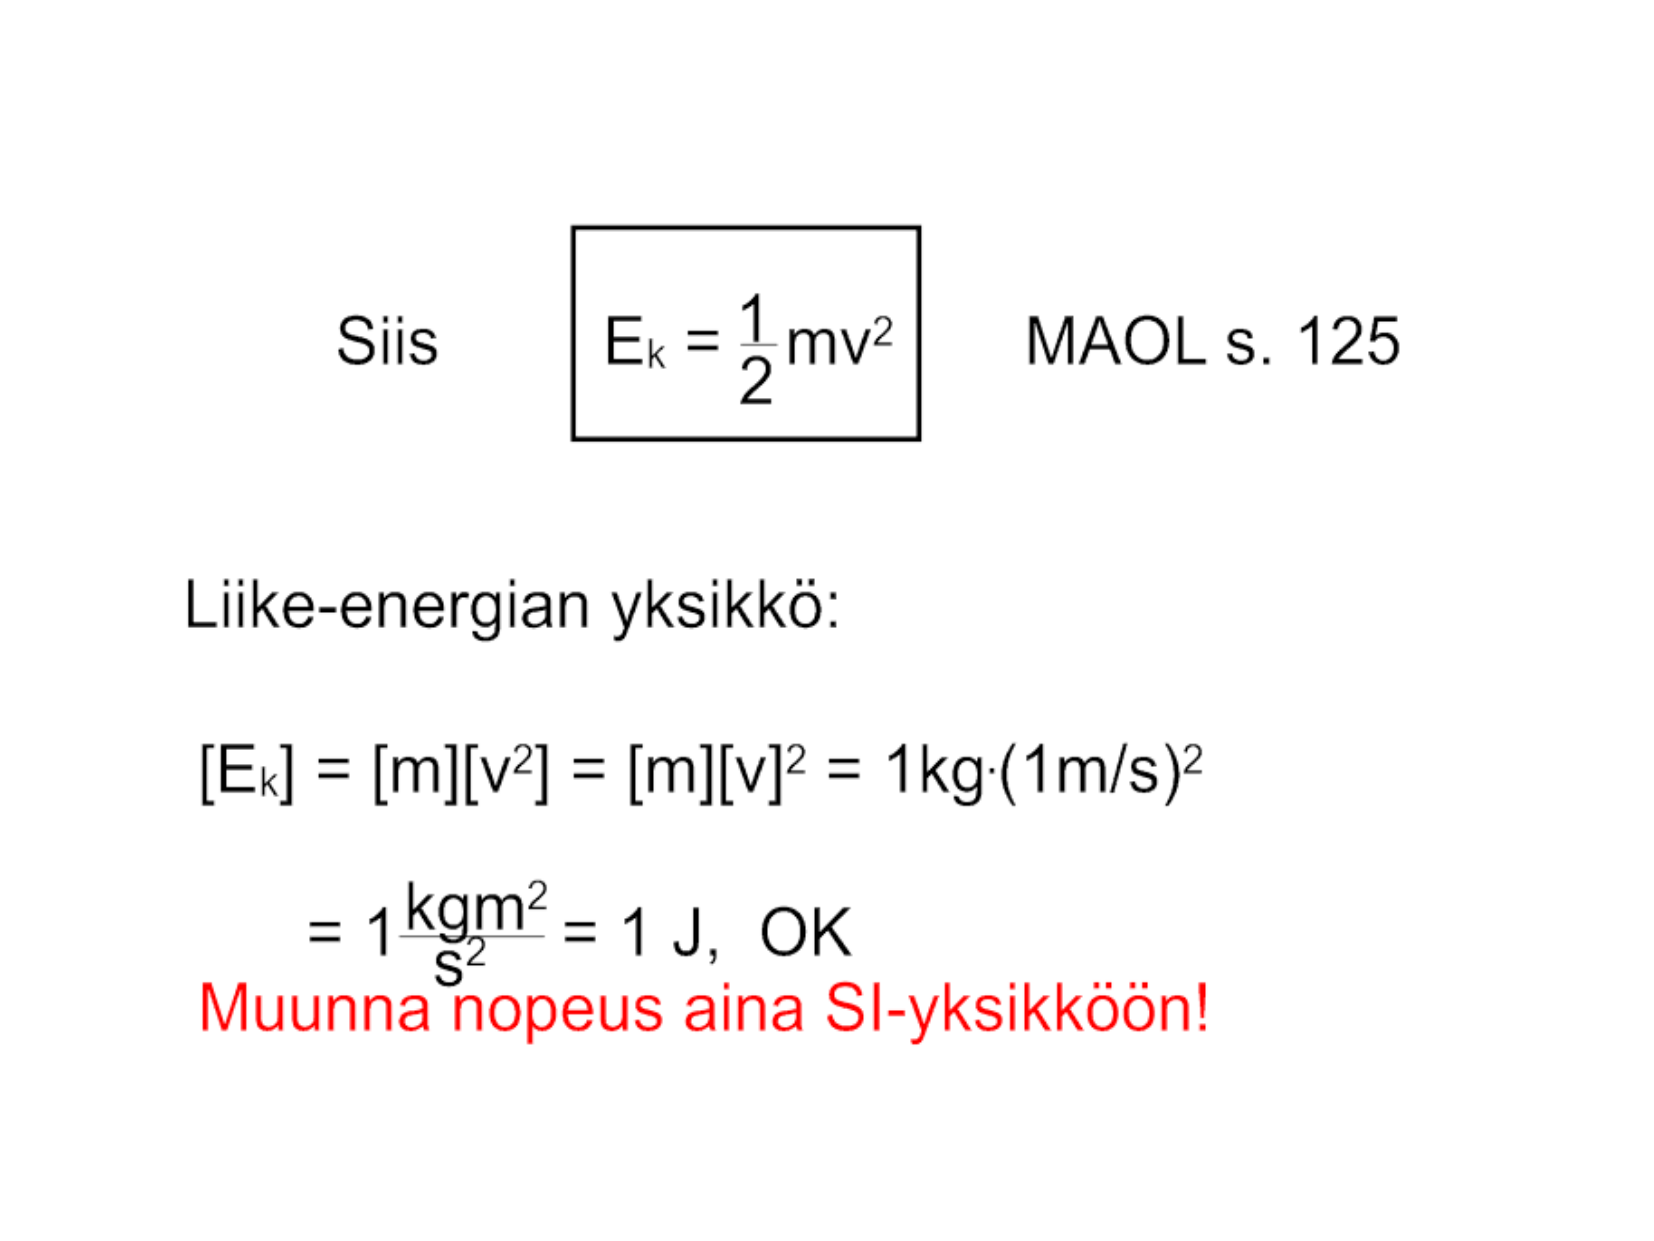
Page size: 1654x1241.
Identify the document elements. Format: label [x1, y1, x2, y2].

picture [129, 153, 1453, 1101]
